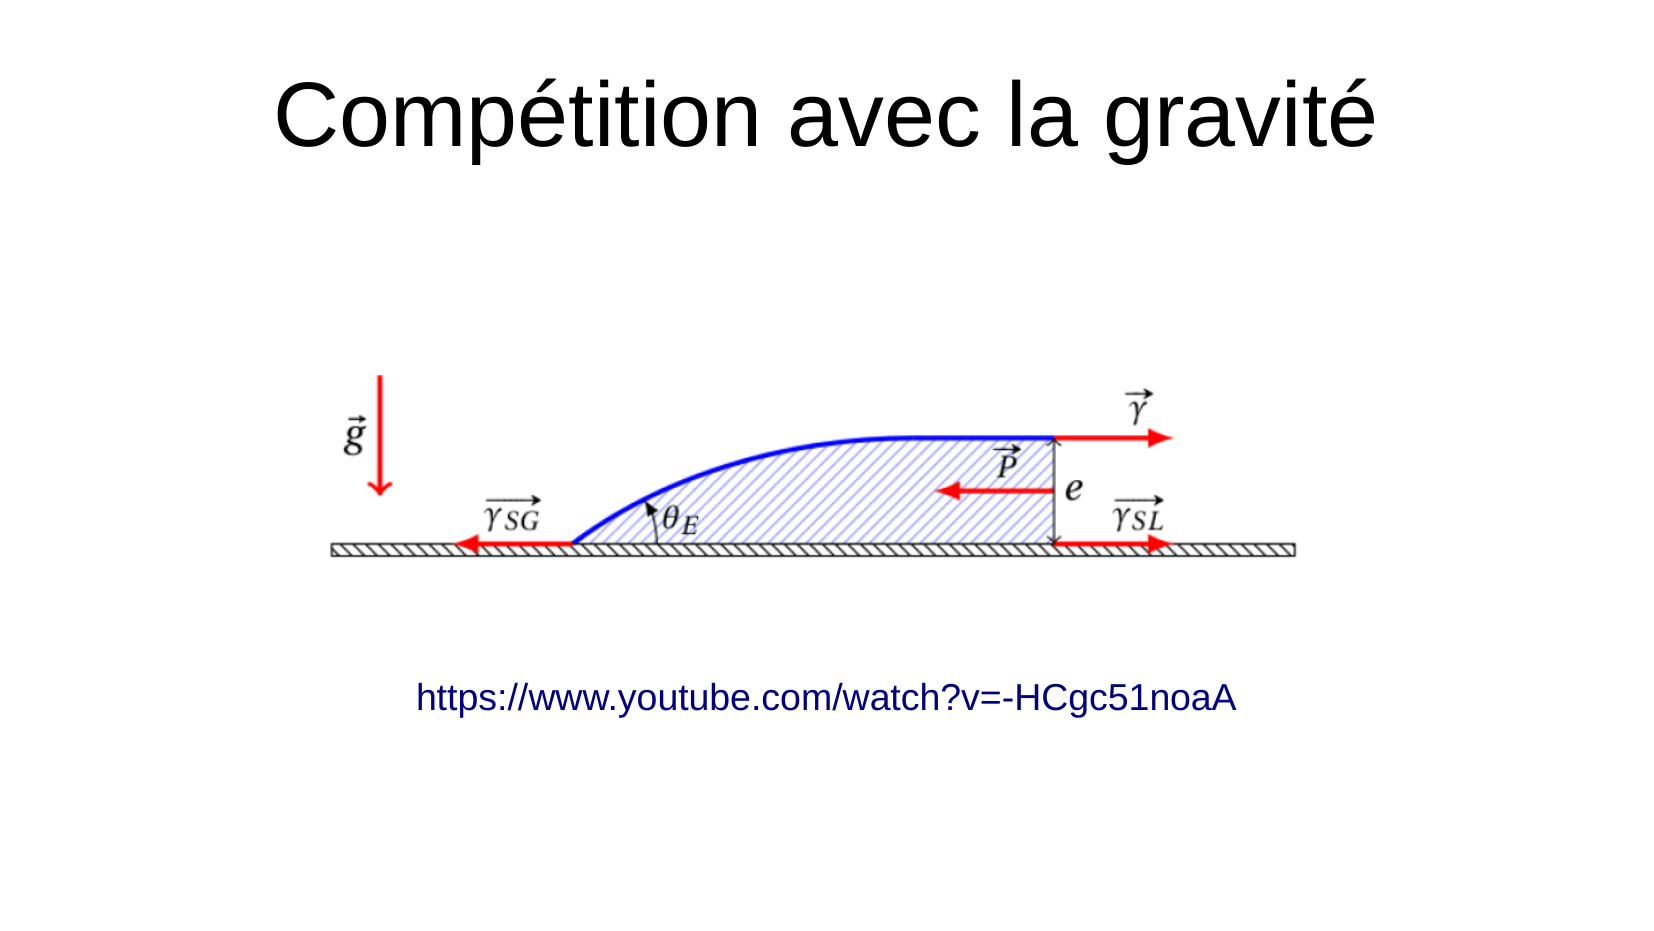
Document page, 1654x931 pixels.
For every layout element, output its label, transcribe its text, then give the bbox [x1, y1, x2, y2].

picture [259, 314, 1395, 638]
title Compétition avec la gravité [82, 37, 1571, 193]
text_box https://www.youtube.com/watch?v=-HCgc51noaA [401, 668, 1252, 768]
